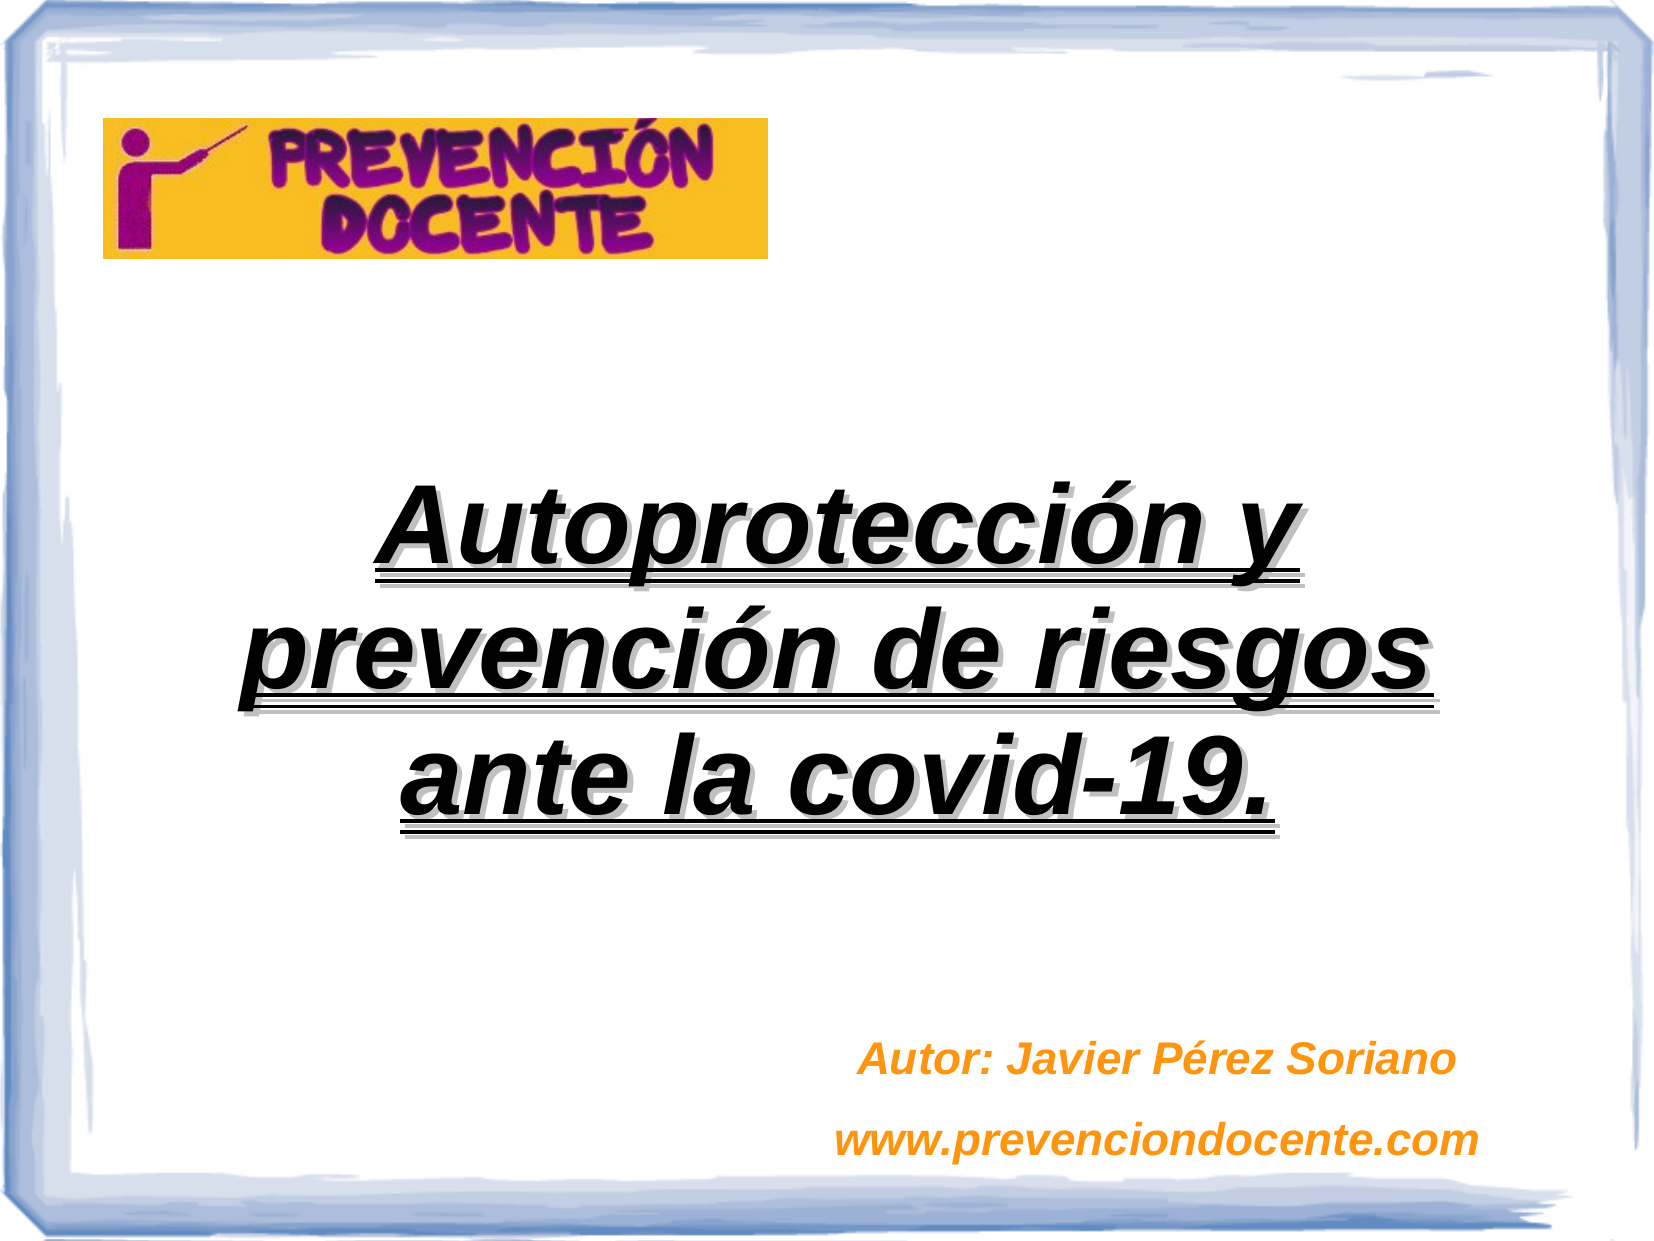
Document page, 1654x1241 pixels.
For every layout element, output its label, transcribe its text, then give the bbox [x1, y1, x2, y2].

picture [0, 0, 1654, 1241]
subtitle Autoprotección y prevención de riesgos ante la covid-19. [111, 354, 1565, 946]
list Autor: Javier Pérez Soriano www.prevenciondocente.com [679, 1033, 1565, 1167]
